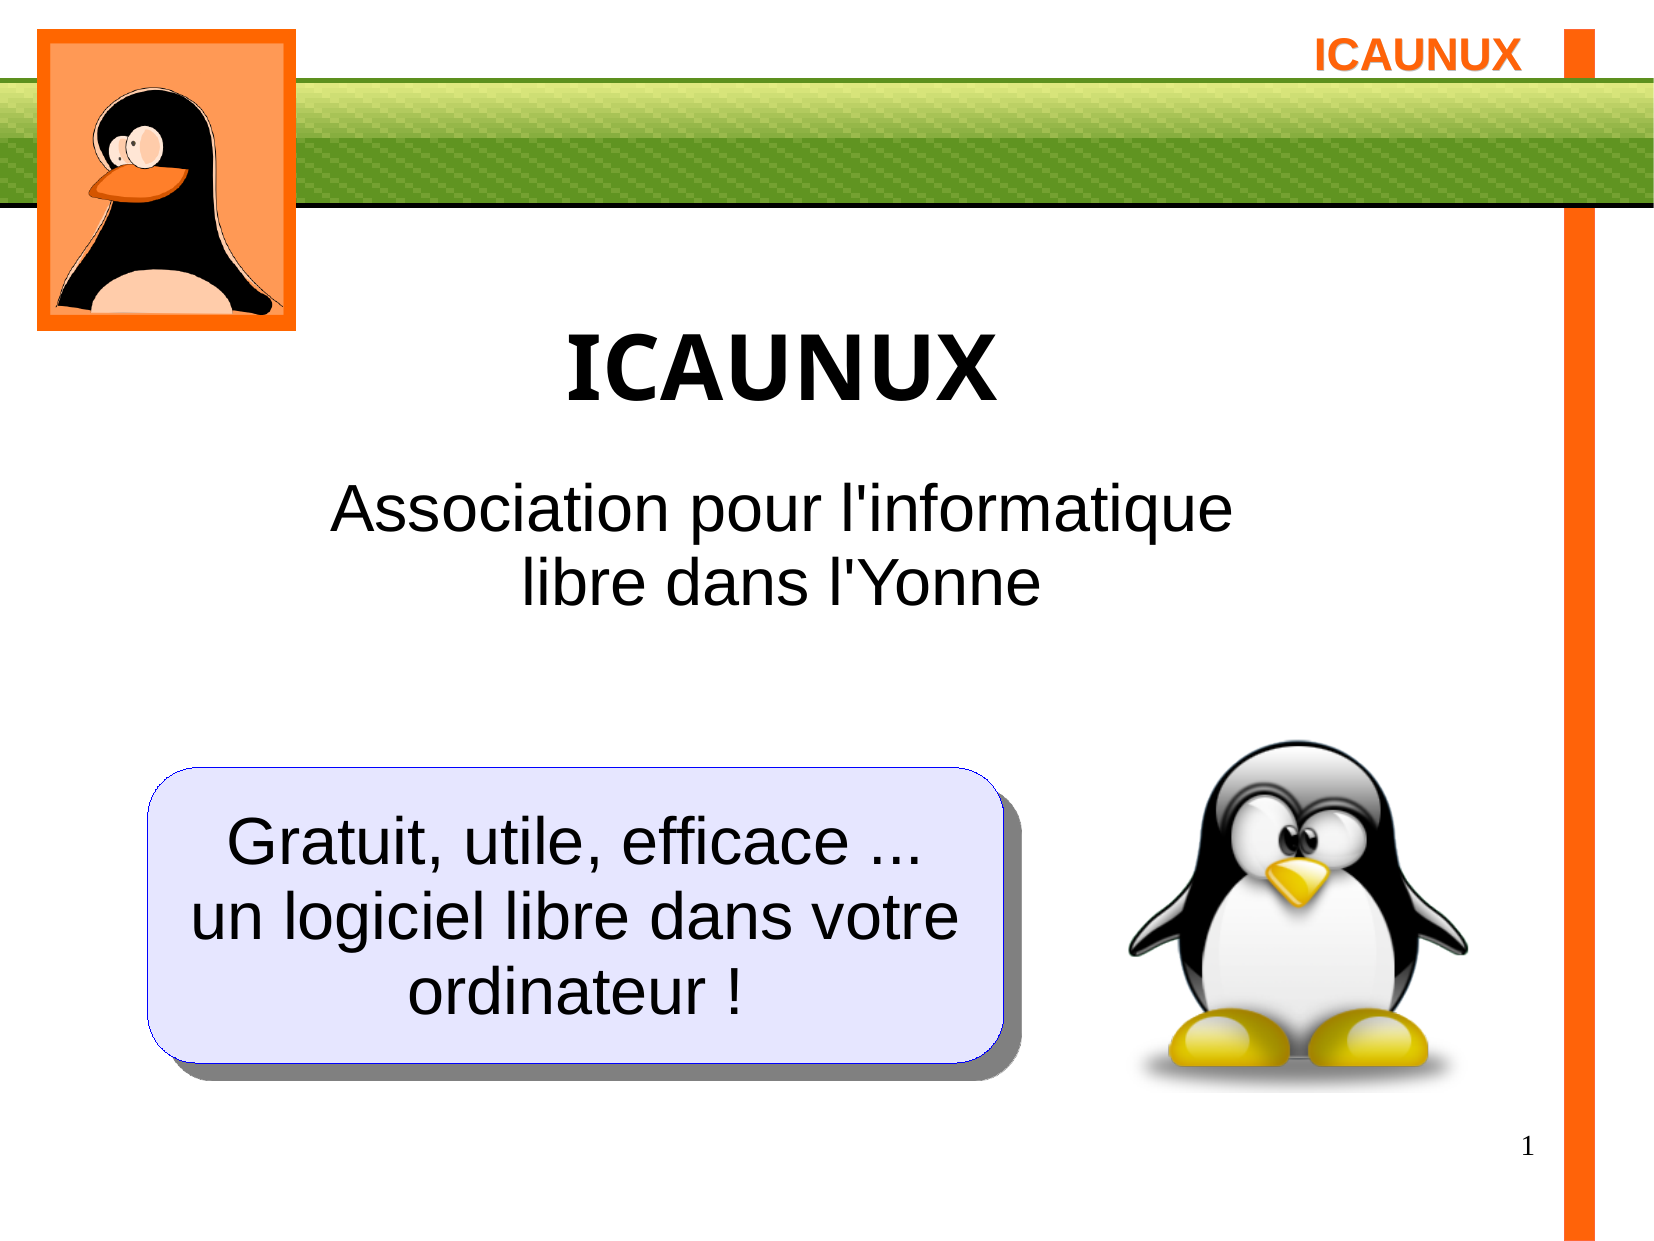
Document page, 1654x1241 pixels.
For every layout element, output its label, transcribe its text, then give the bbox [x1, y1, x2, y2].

picture [1120, 738, 1477, 1093]
picture [0, 29, 1654, 331]
text_box Association pour l'informatique libre dans l'Yonne [177, 463, 1388, 645]
text_box [151, 767, 1000, 797]
text_box ICAUNUX [472, 295, 1093, 457]
text_box Gratuit, utile, efficace ... un logiciel libre dans votre ordinateur ! [147, 797, 1004, 1062]
